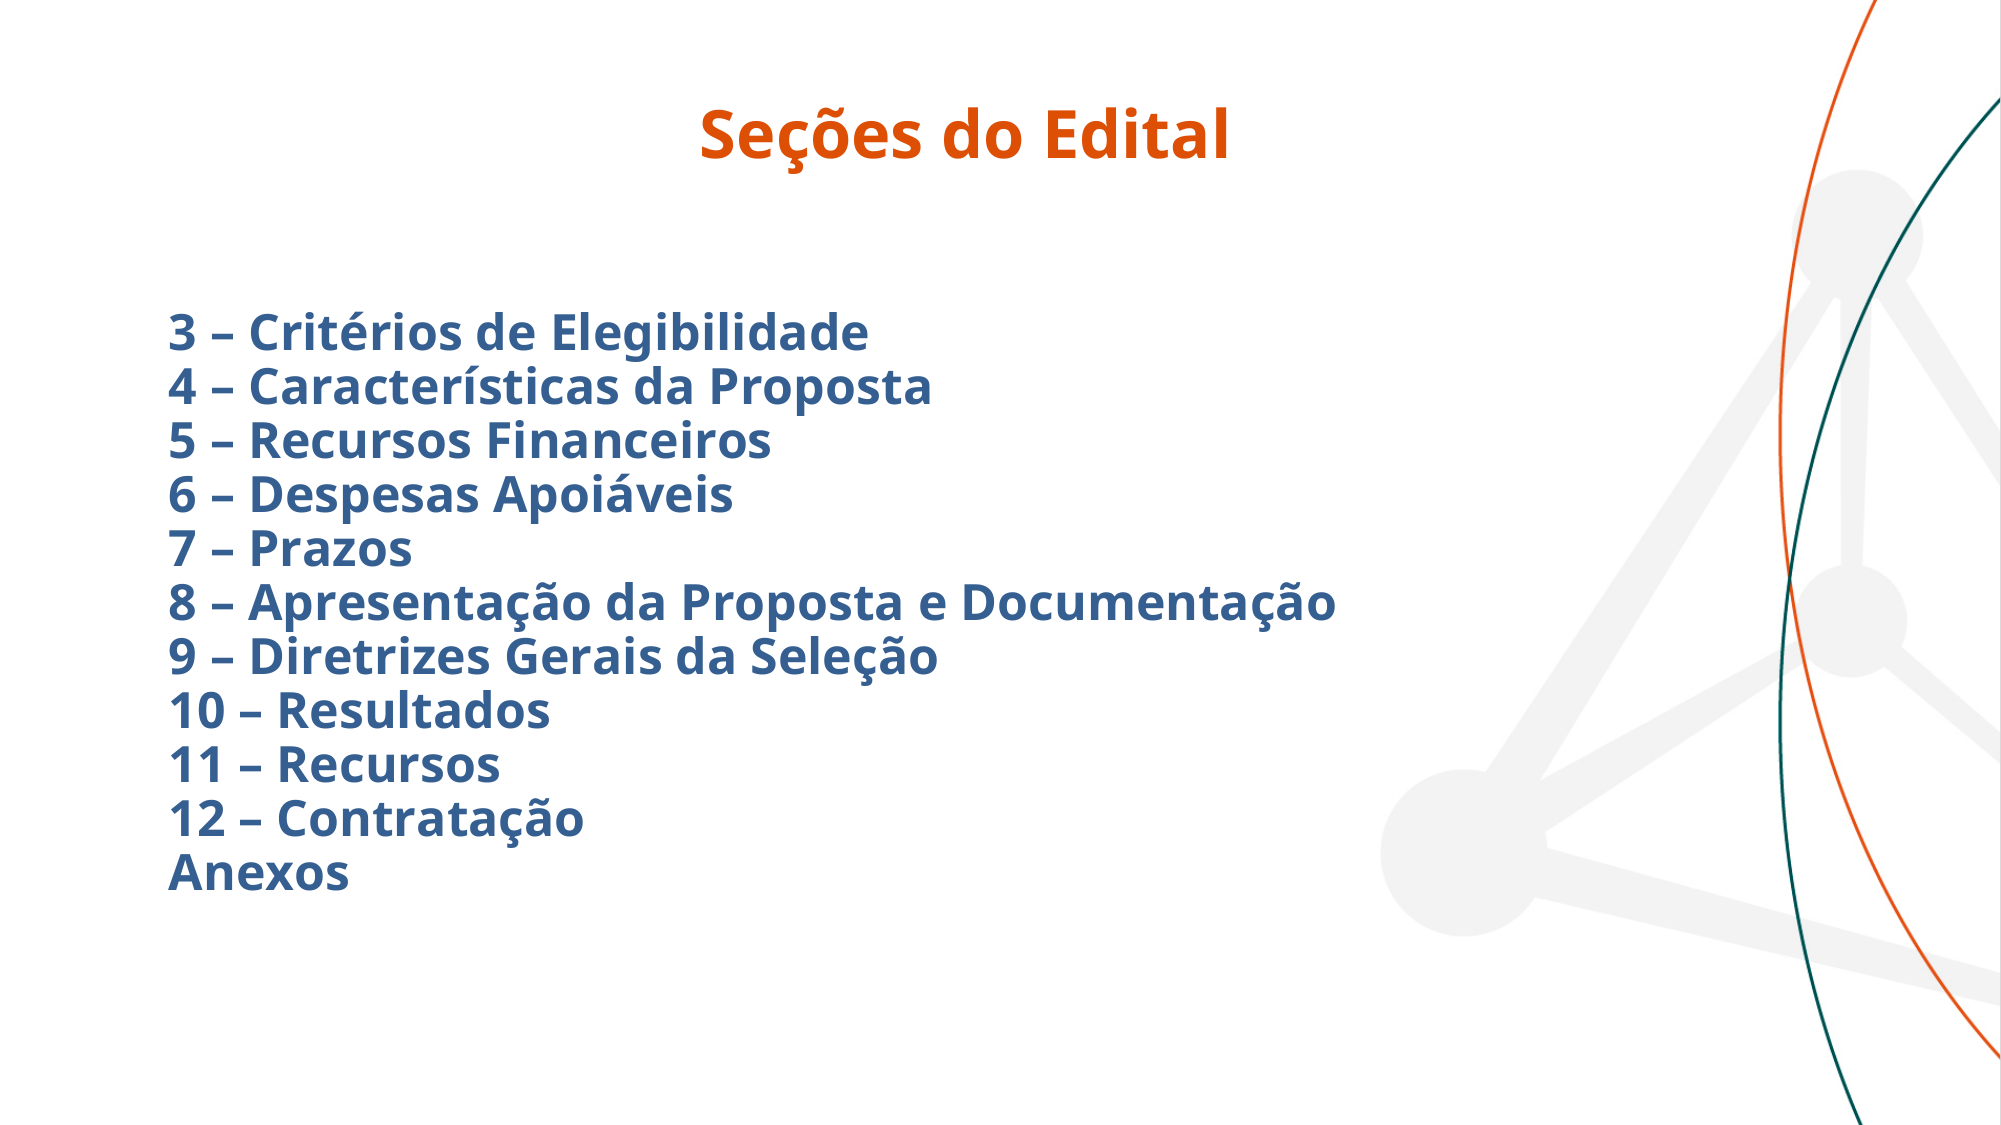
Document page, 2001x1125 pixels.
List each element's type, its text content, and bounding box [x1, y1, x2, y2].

text_box 3 – Critérios de Elegibilidade 4 – Características da Proposta 5 – Recursos Financeiros 6 – Despesas Apoiáveis 7 – Prazos 8 – Apresentação da Proposta e Documentação 9 – Diretrizes Gerais da Seleção 10 – Resultados 11 – Recursos 12 – Contratação Anexos [153, 291, 1779, 909]
text_box Seções do Edital [153, 13, 1779, 181]
